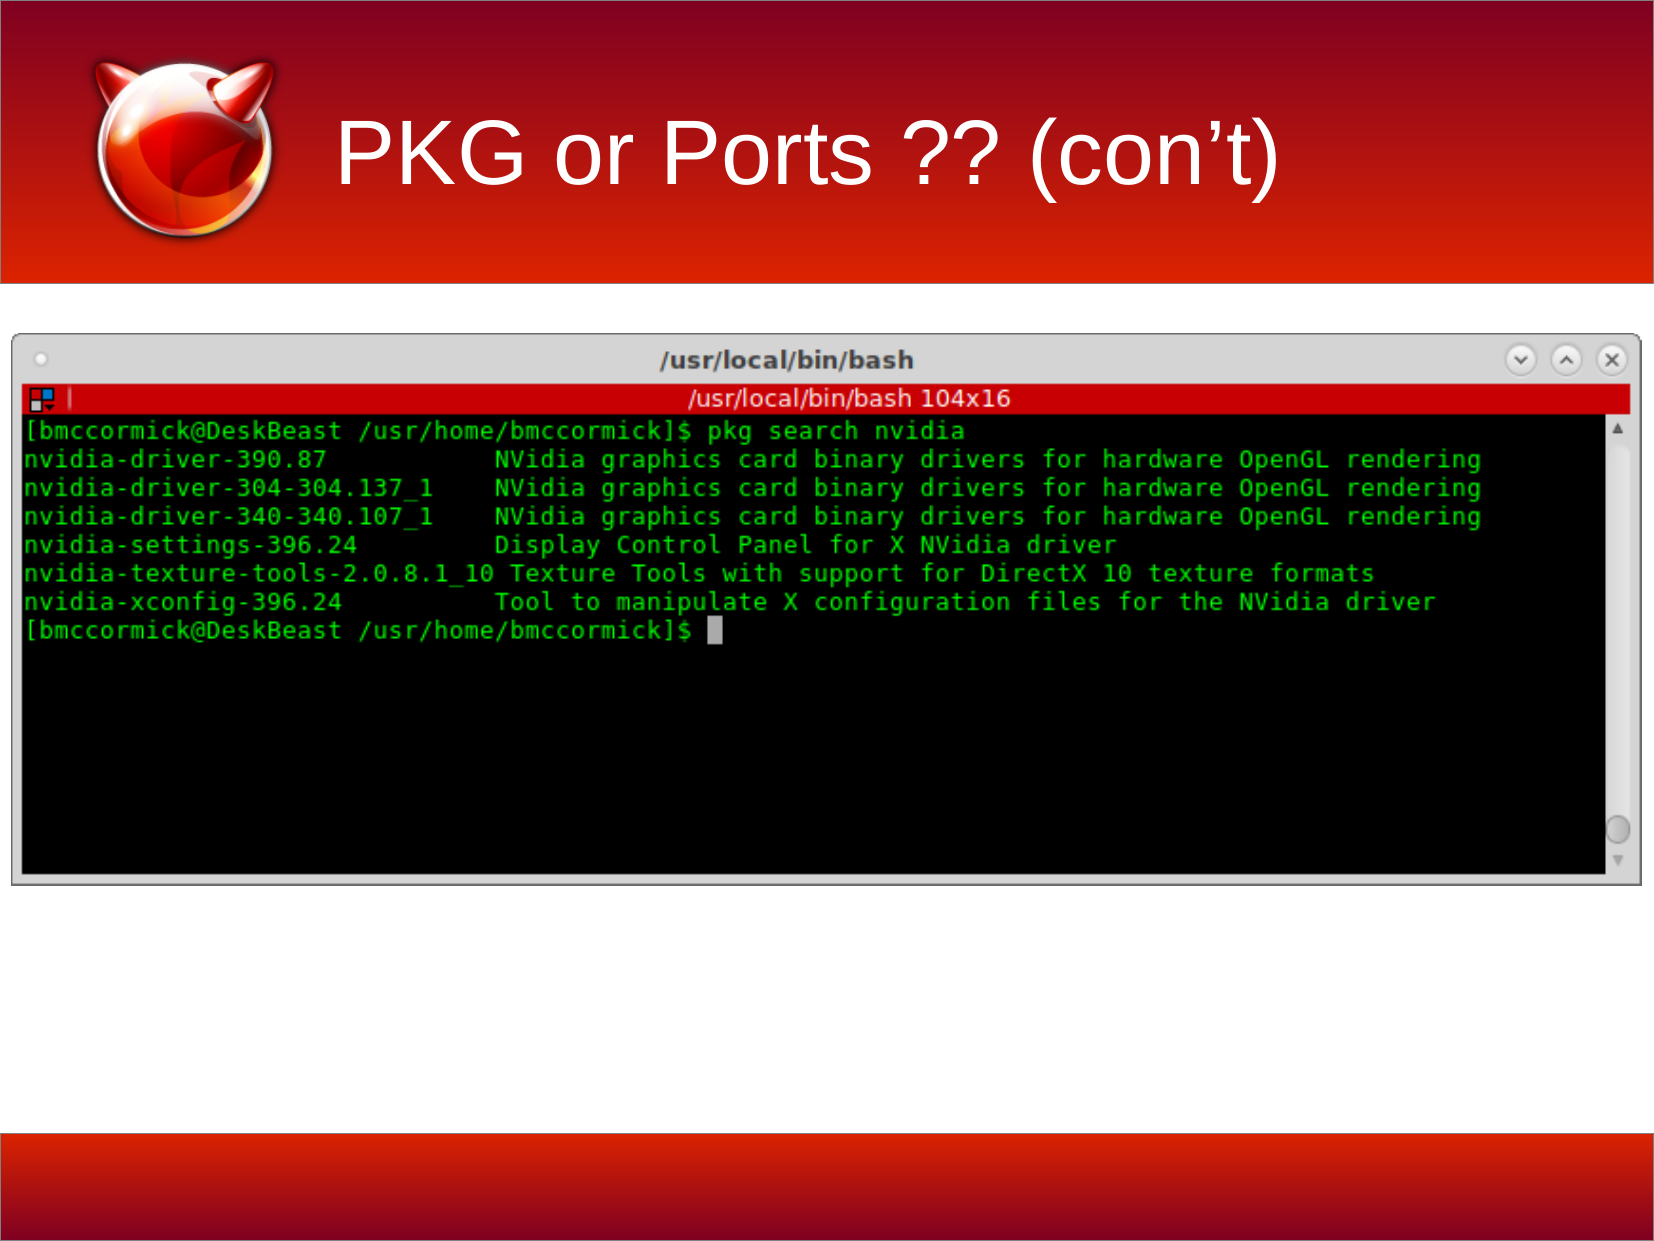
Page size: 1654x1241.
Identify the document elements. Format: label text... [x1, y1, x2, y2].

title PKG or Ports ?? (con’t) [82, 49, 1536, 257]
picture [11, 333, 1642, 886]
